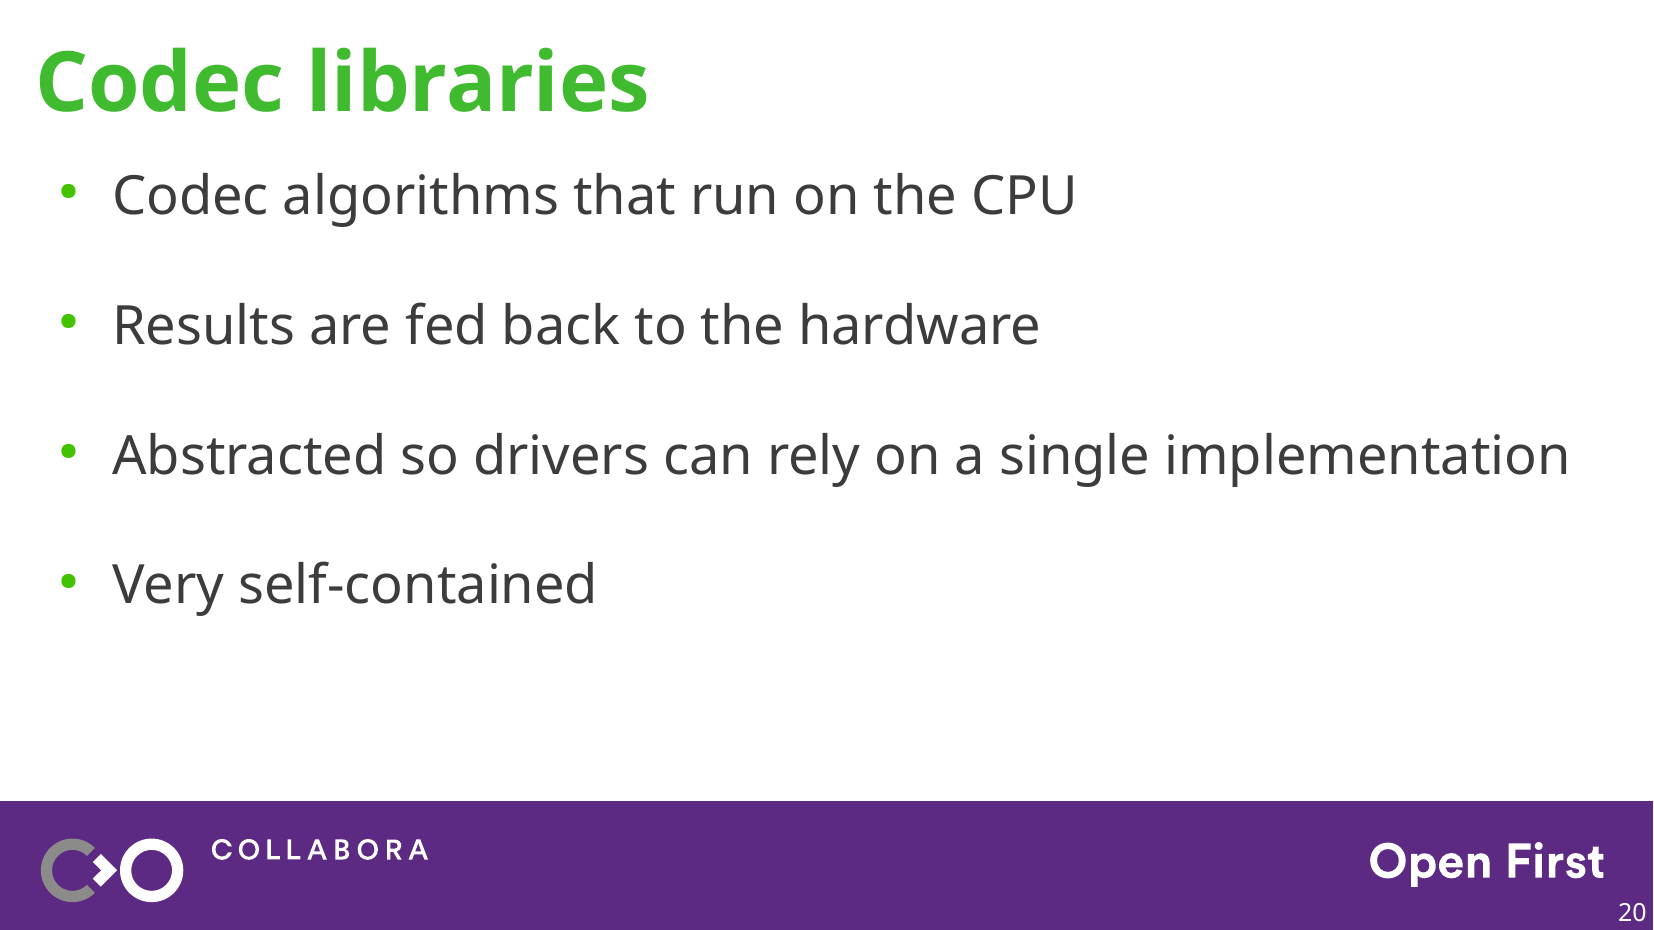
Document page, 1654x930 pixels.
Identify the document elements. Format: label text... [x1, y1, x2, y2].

list Codec algorithms that run on the CPU Results are fed back to the hardware Abstracted so drivers can rely on a single implementation Very self-contained [41, 160, 1613, 804]
title Codec libraries [35, 28, 1608, 192]
